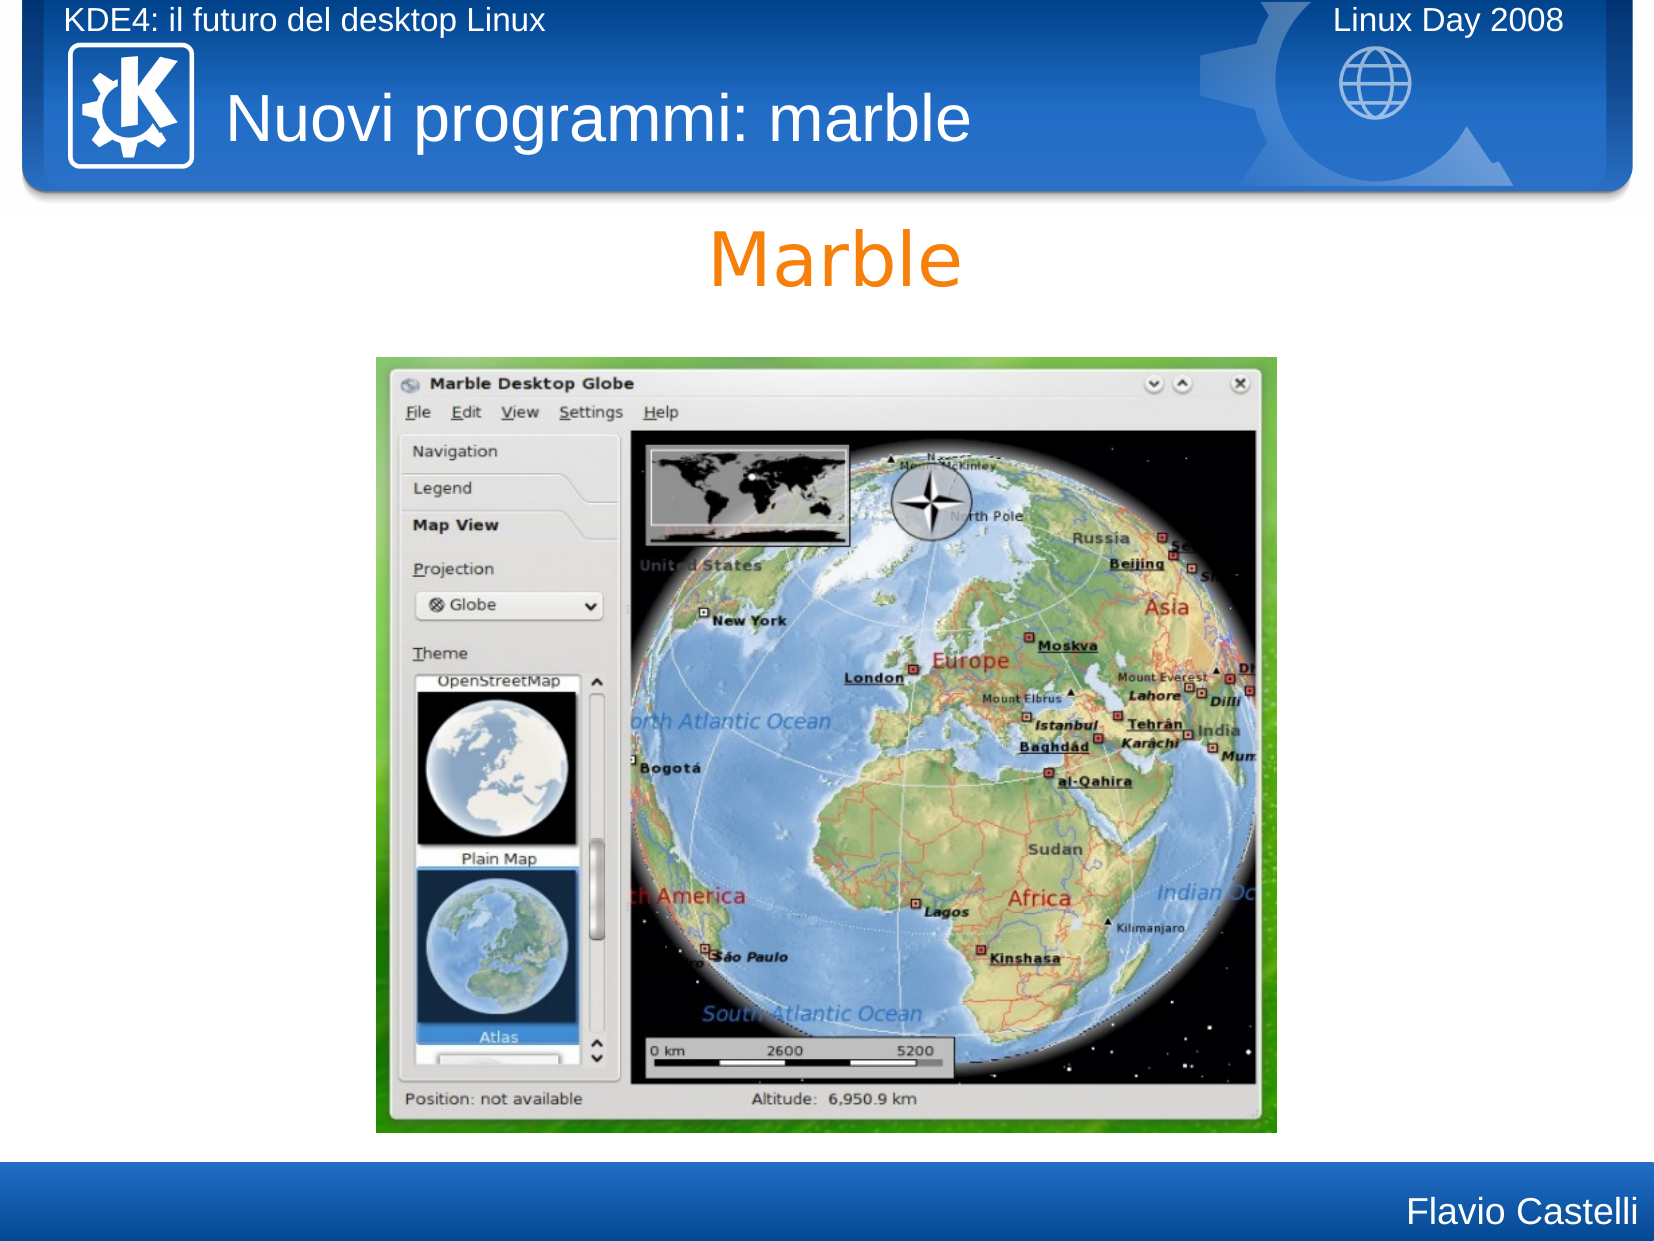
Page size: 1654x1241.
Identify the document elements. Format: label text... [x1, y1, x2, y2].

list Marble [82, 230, 1571, 344]
title Nuovi programmi: marble [225, 49, 1571, 188]
picture [0, 0, 1652, 216]
picture [376, 357, 1277, 1133]
